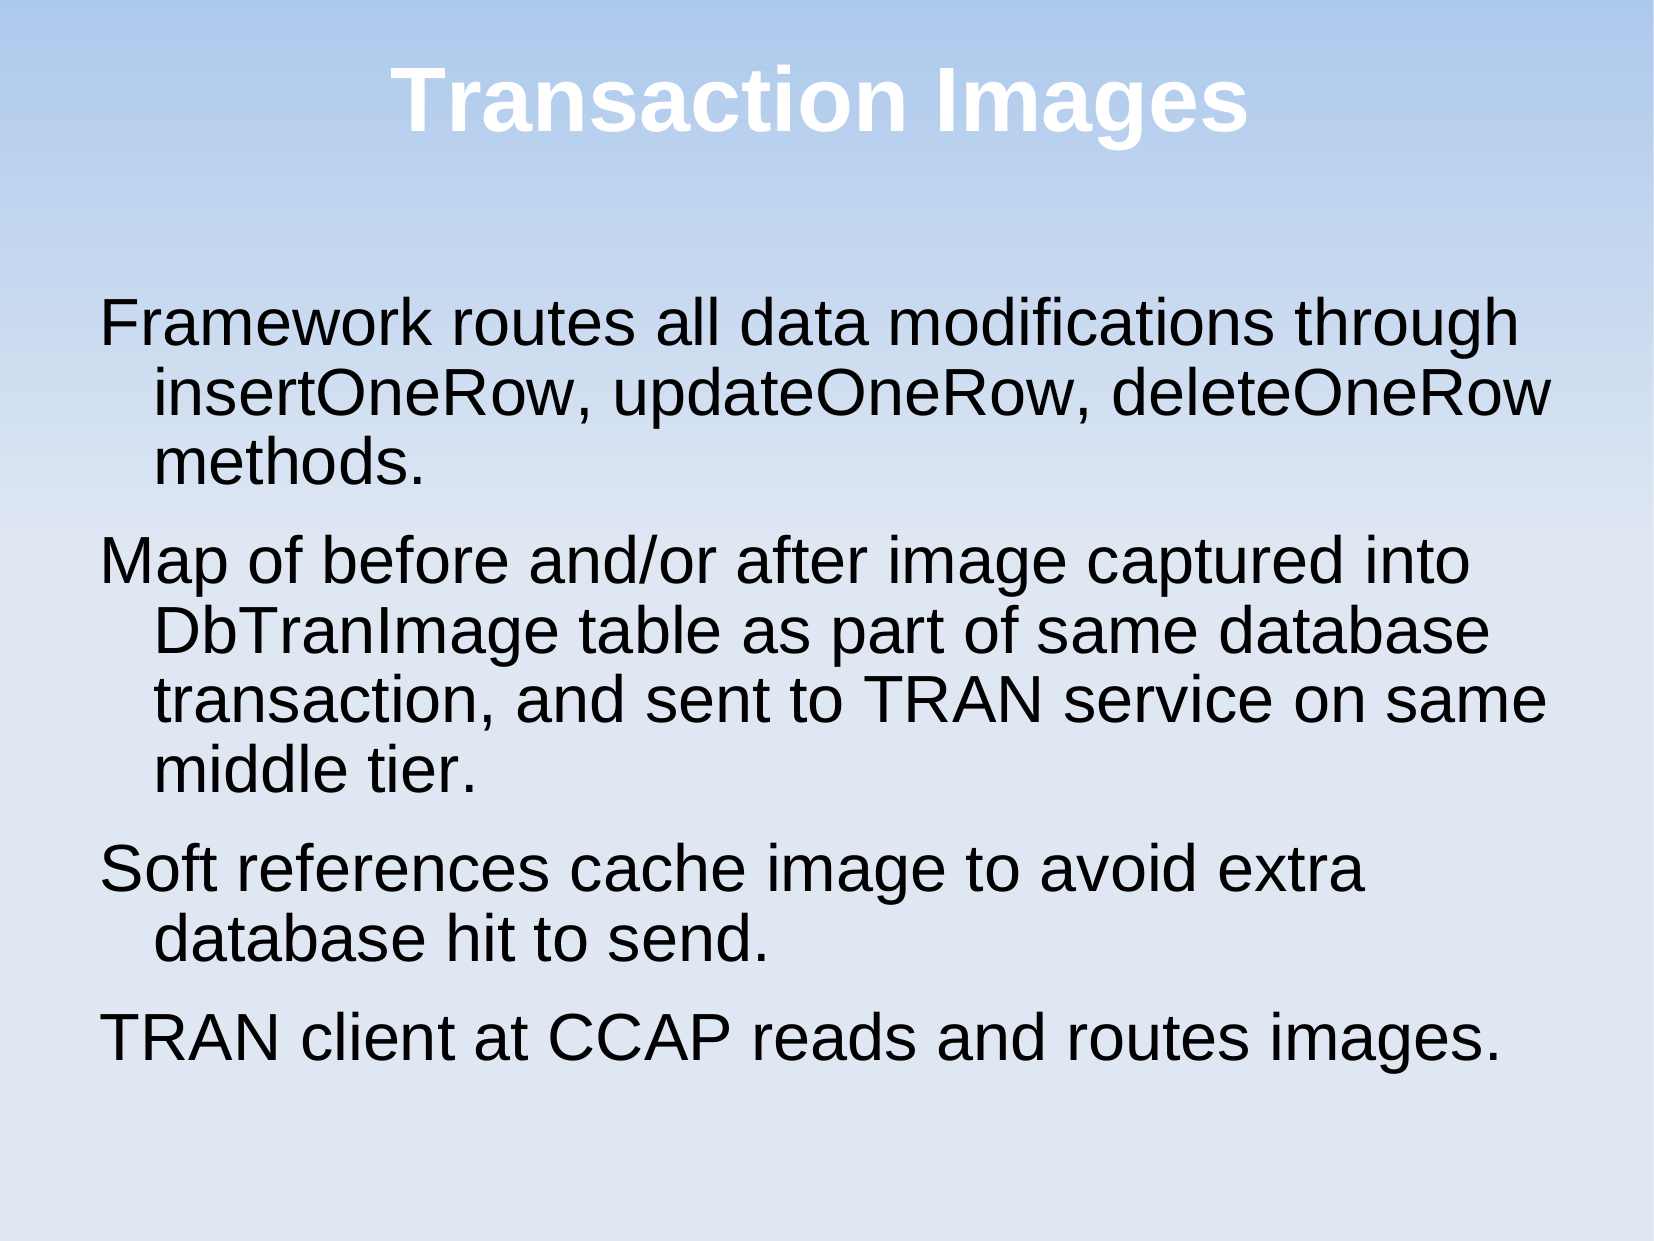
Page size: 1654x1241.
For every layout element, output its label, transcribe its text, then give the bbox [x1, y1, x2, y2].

title Transaction Images [76, 7, 1565, 200]
list Framework routes all data modifications through insertOneRow, updateOneRow, deleteOneRow methods. Map of before and/or after image captured into DbTranImage table as part of same database transaction, and sent to TRAN service on same middle tier. Soft references cache image to avoid extra database hit to send. TRAN client at CCAP reads and routes images. [82, 290, 1571, 1127]
picture [0, 0, 1654, 1241]
